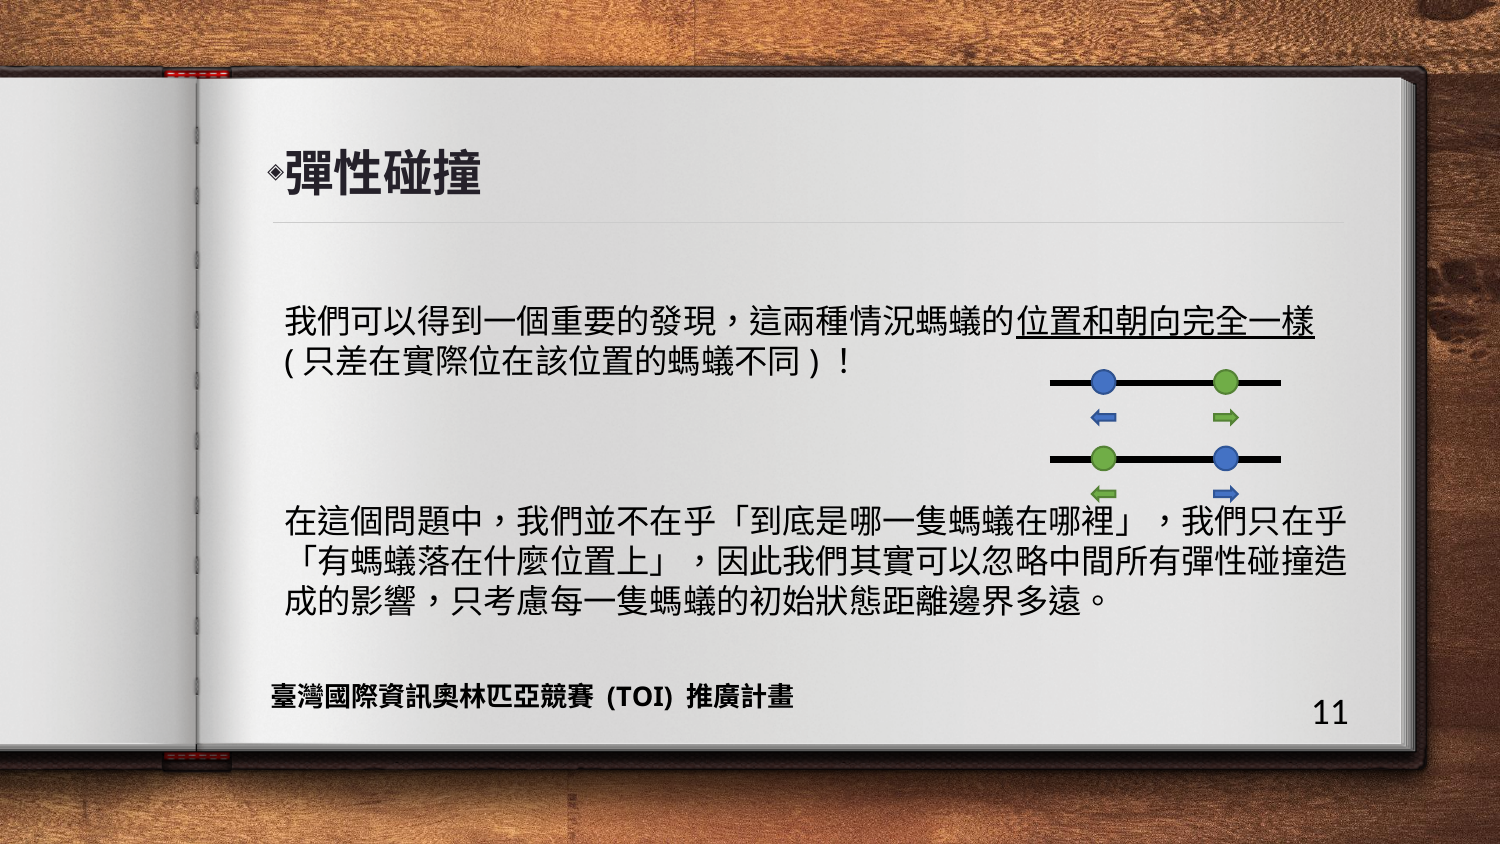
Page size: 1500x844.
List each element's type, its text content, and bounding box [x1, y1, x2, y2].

list 彈性碰撞 [252, 126, 1194, 216]
text_box [1214, 446, 1238, 471]
text_box [1091, 487, 1116, 501]
text_box [1091, 446, 1116, 471]
text_box 我們可以得到一個重要的發現，這兩種情況螞蟻的位置和朝向完全一樣(只差在實際位在該位置的螞蟻不同)！ 在這個問題中，我們並不在乎「到底是哪一隻螞蟻在哪裡」，我們只在乎「有螞蟻落在什麼位置上」，因此我們其實可以忽略中間所有彈性碰撞造成的影響，只考慮每一隻螞蟻的初始狀態距離邊界多遠。 [269, 293, 1367, 632]
text_box [1295, 672, 1386, 737]
text_box [1214, 487, 1238, 501]
text_box [1214, 370, 1238, 394]
text_box [1214, 411, 1238, 424]
text_box [1091, 411, 1116, 424]
text_box [1091, 370, 1116, 394]
